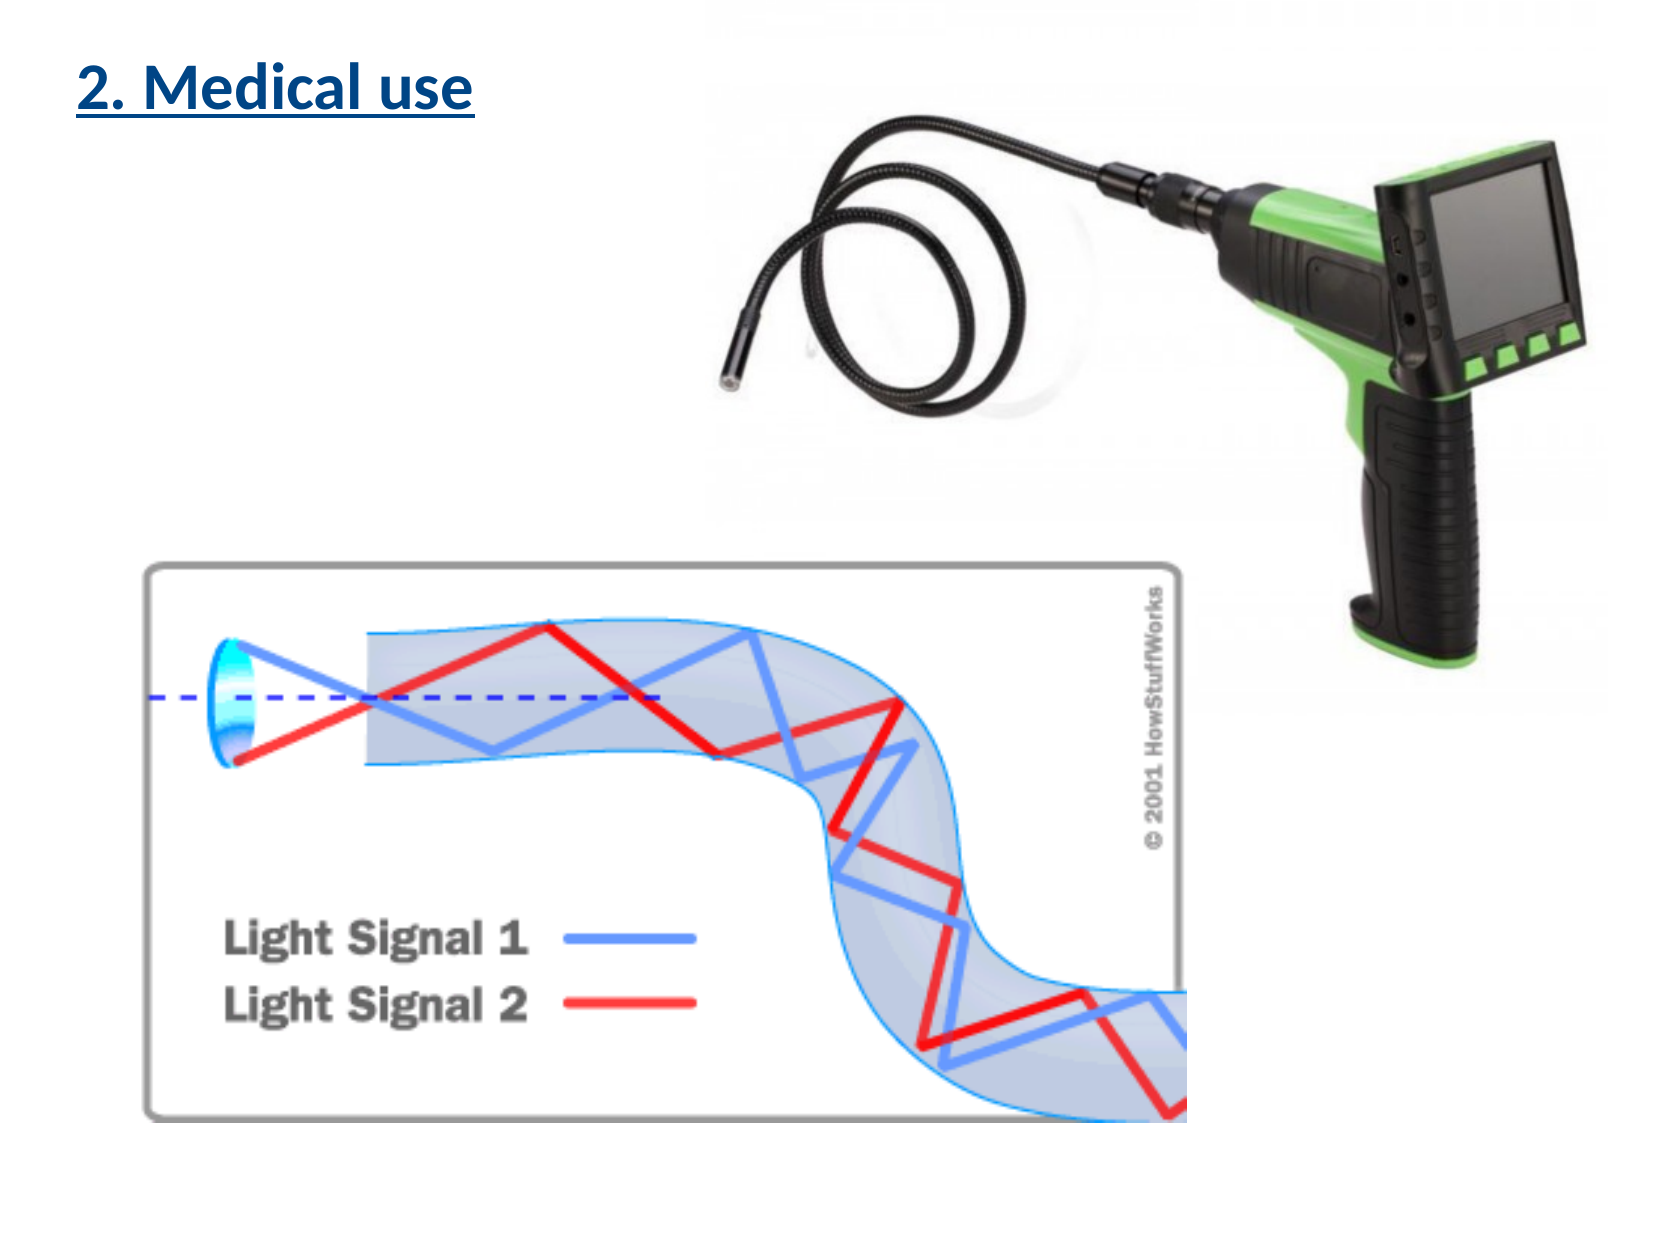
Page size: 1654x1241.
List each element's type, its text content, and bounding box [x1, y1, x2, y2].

picture [140, 0, 1608, 1123]
text_box 2. Medical use [61, 51, 705, 149]
